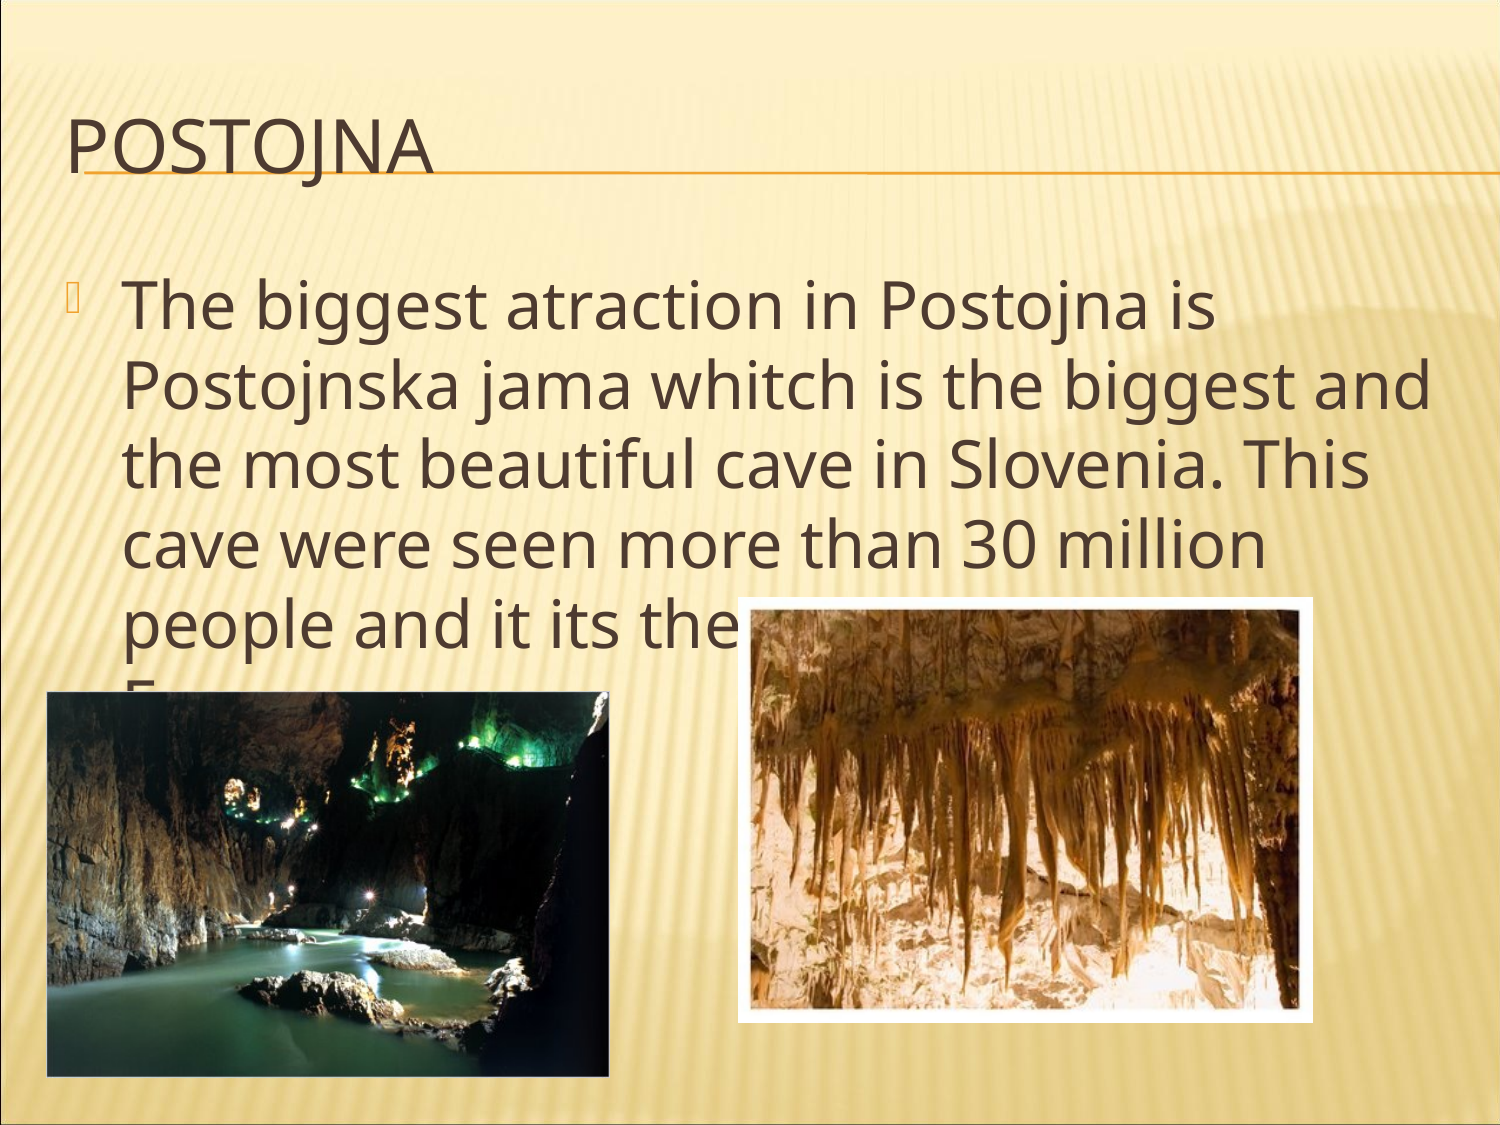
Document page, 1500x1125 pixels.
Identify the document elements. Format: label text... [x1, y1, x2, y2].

picture [0, 0, 1500, 1125]
title postojna [50, 75, 1475, 213]
list The biggest atraction in Postojna is Postojnska jama whitch is the biggest and the most beautiful cave in Slovenia. This cave were seen more than 30 million people and it its the most visit cave in Europe. [50, 254, 1475, 998]
